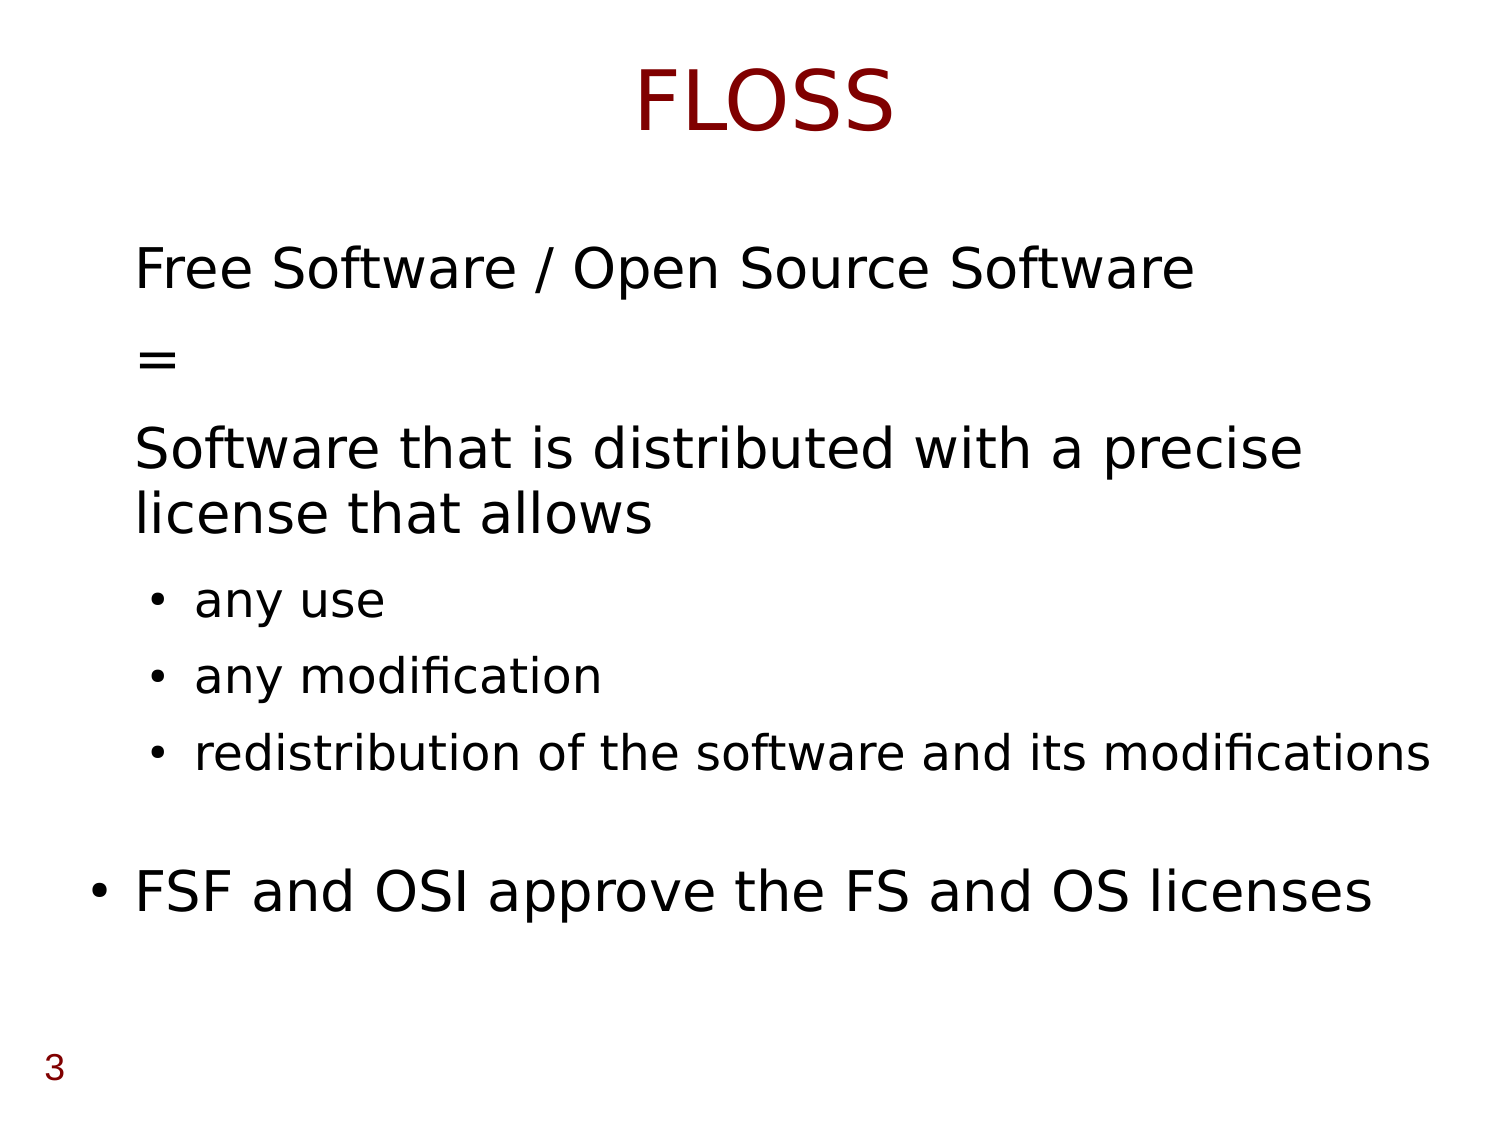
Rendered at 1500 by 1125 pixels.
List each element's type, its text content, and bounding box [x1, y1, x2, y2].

list Free Software / Open Source Software = Software that is distributed with a precise license that allows any use any modification redistribution of the software and its modifications FSF and OSI approve the FS and OS licenses [75, 236, 1447, 1004]
title FLOSS [70, 27, 1459, 178]
